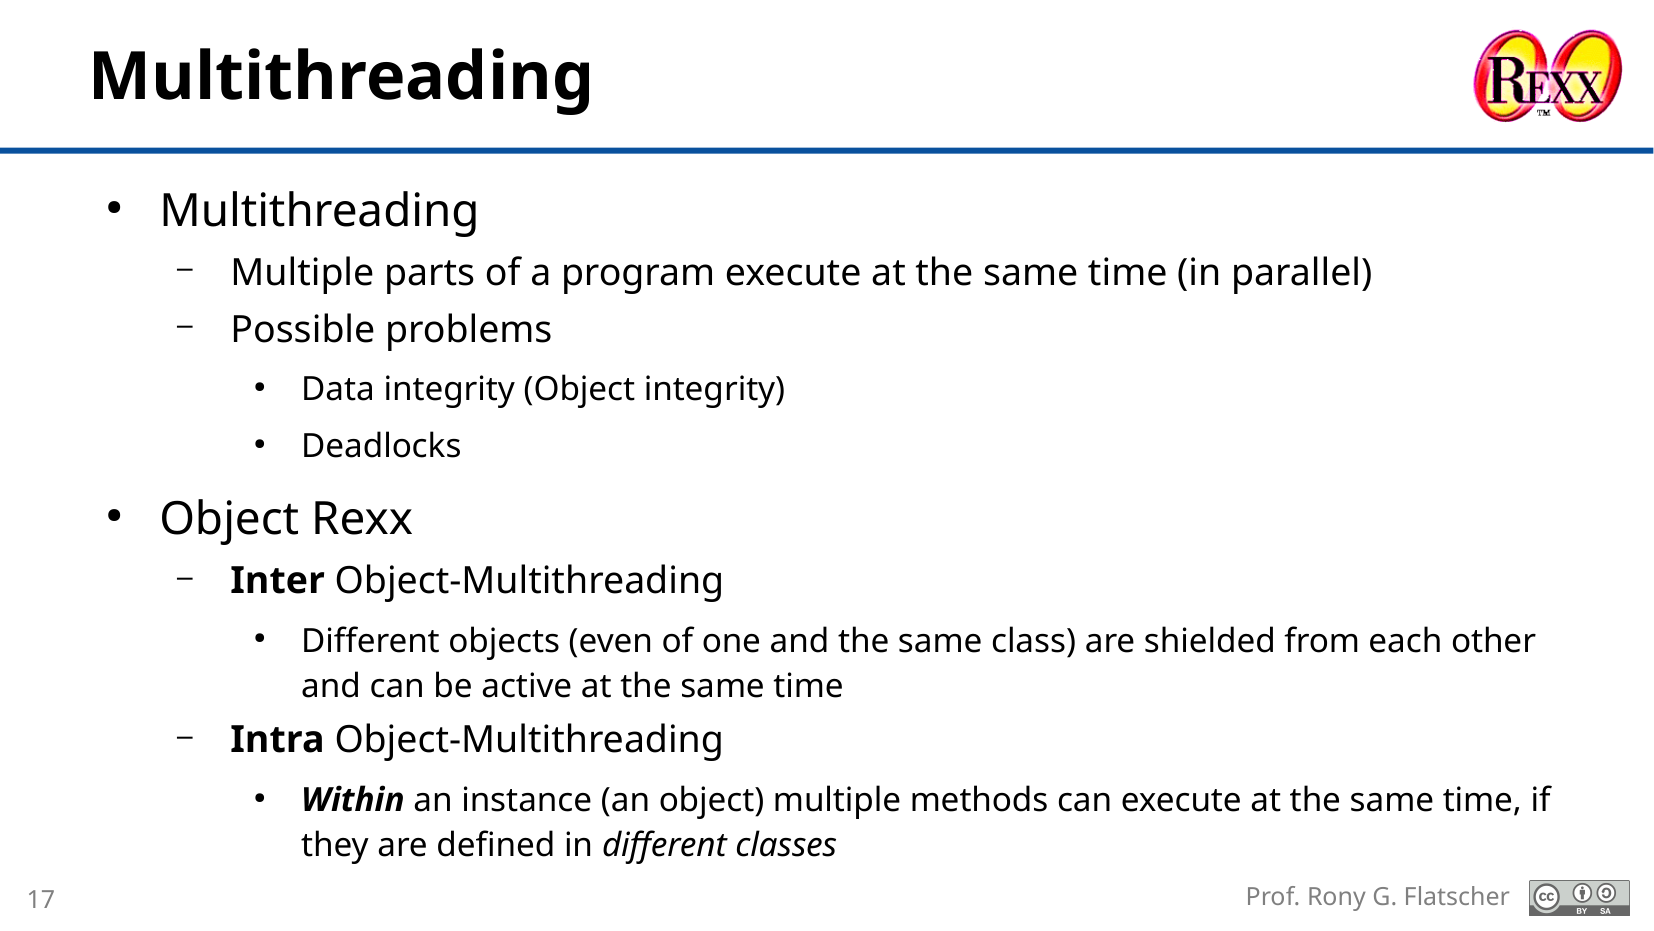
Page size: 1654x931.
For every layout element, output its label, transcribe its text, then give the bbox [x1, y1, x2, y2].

text_box Array [1529, 880, 1630, 916]
title Multithreading [29, 0, 1654, 148]
list Multithreading Multiple parts of a program execute at the same time (in parallel) Possible problems Data integrity (Object integrity) Deadlocks Object Rexx Inter Object-Multithreading Different objects (even of one and the same class) are shielded from each other and can be active at the same time Intra Object-Multithreading Within an instance (an object) multiple methods can execute at the same time, if they are defined in different classes [88, 177, 1577, 857]
